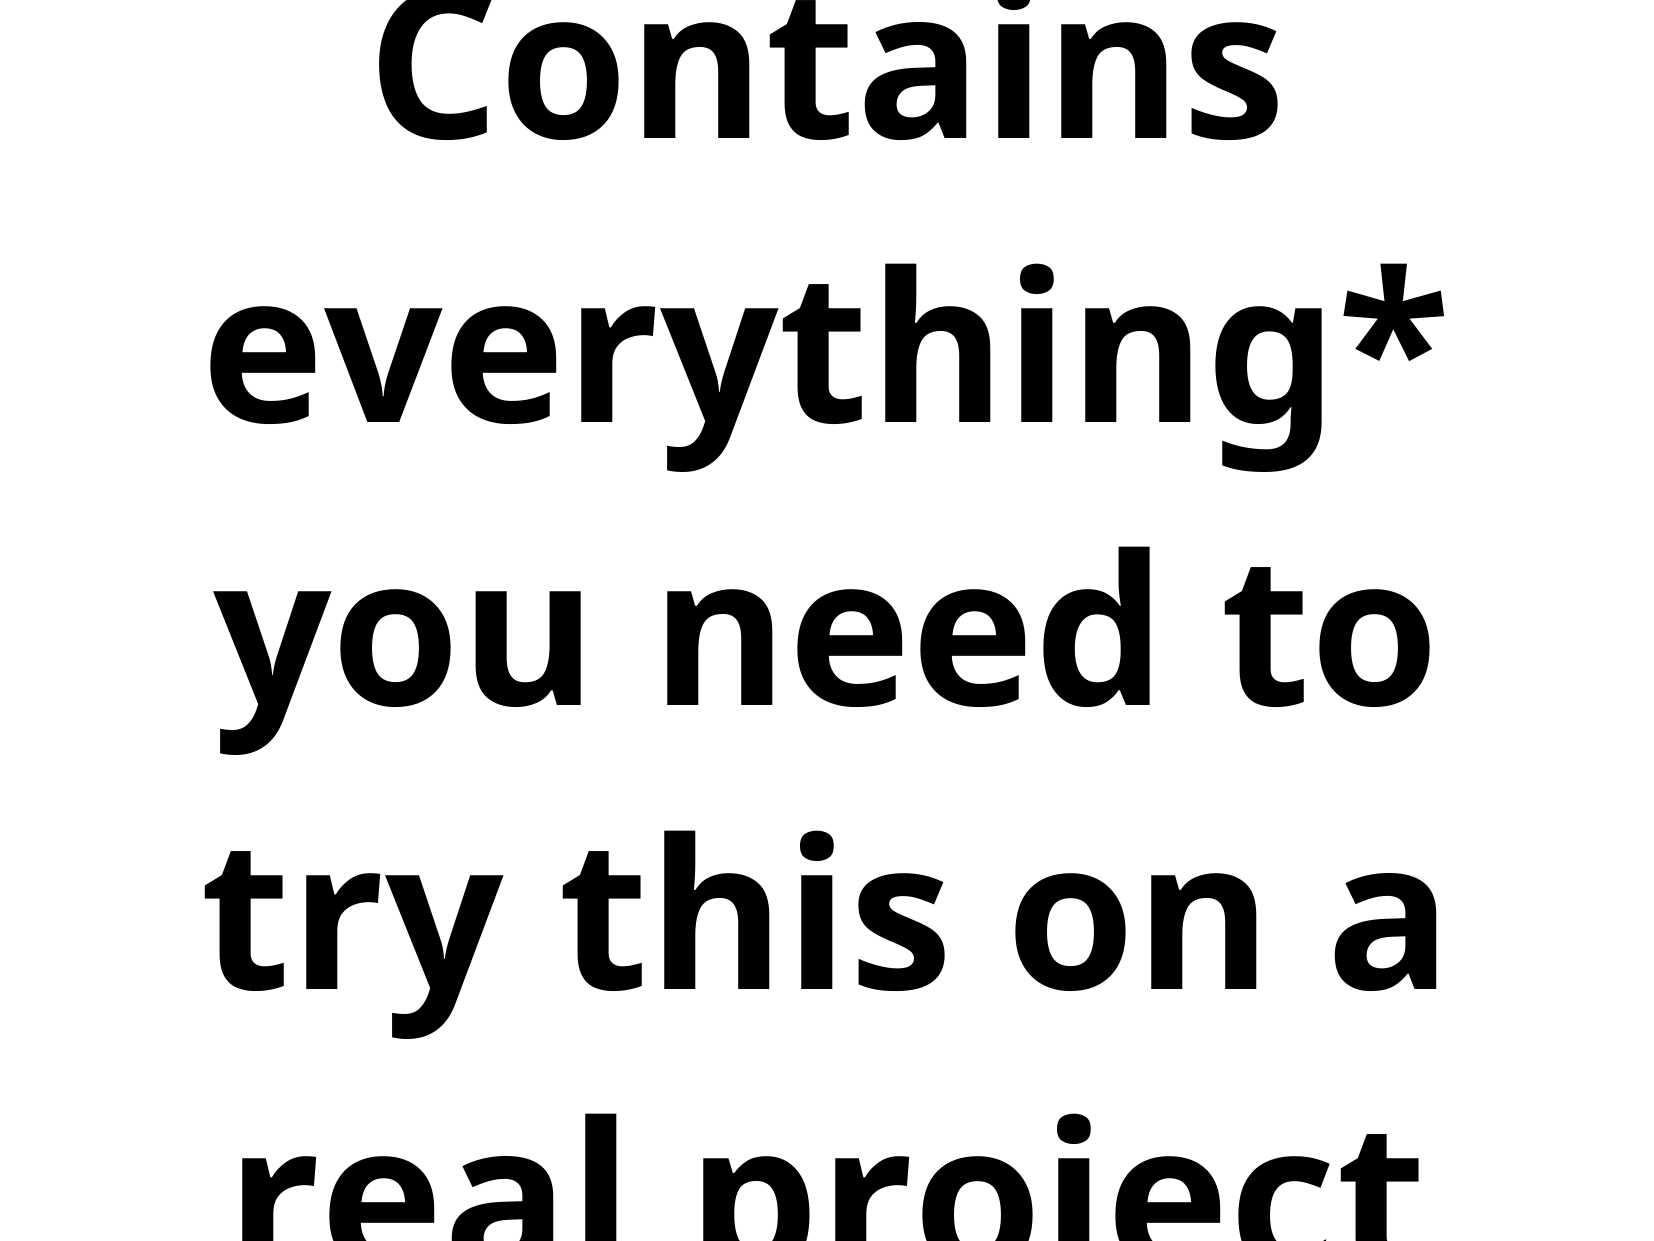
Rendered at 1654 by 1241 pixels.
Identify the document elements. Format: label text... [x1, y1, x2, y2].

title Contains everything* you need to try this on a real project [82, 49, 1571, 1201]
